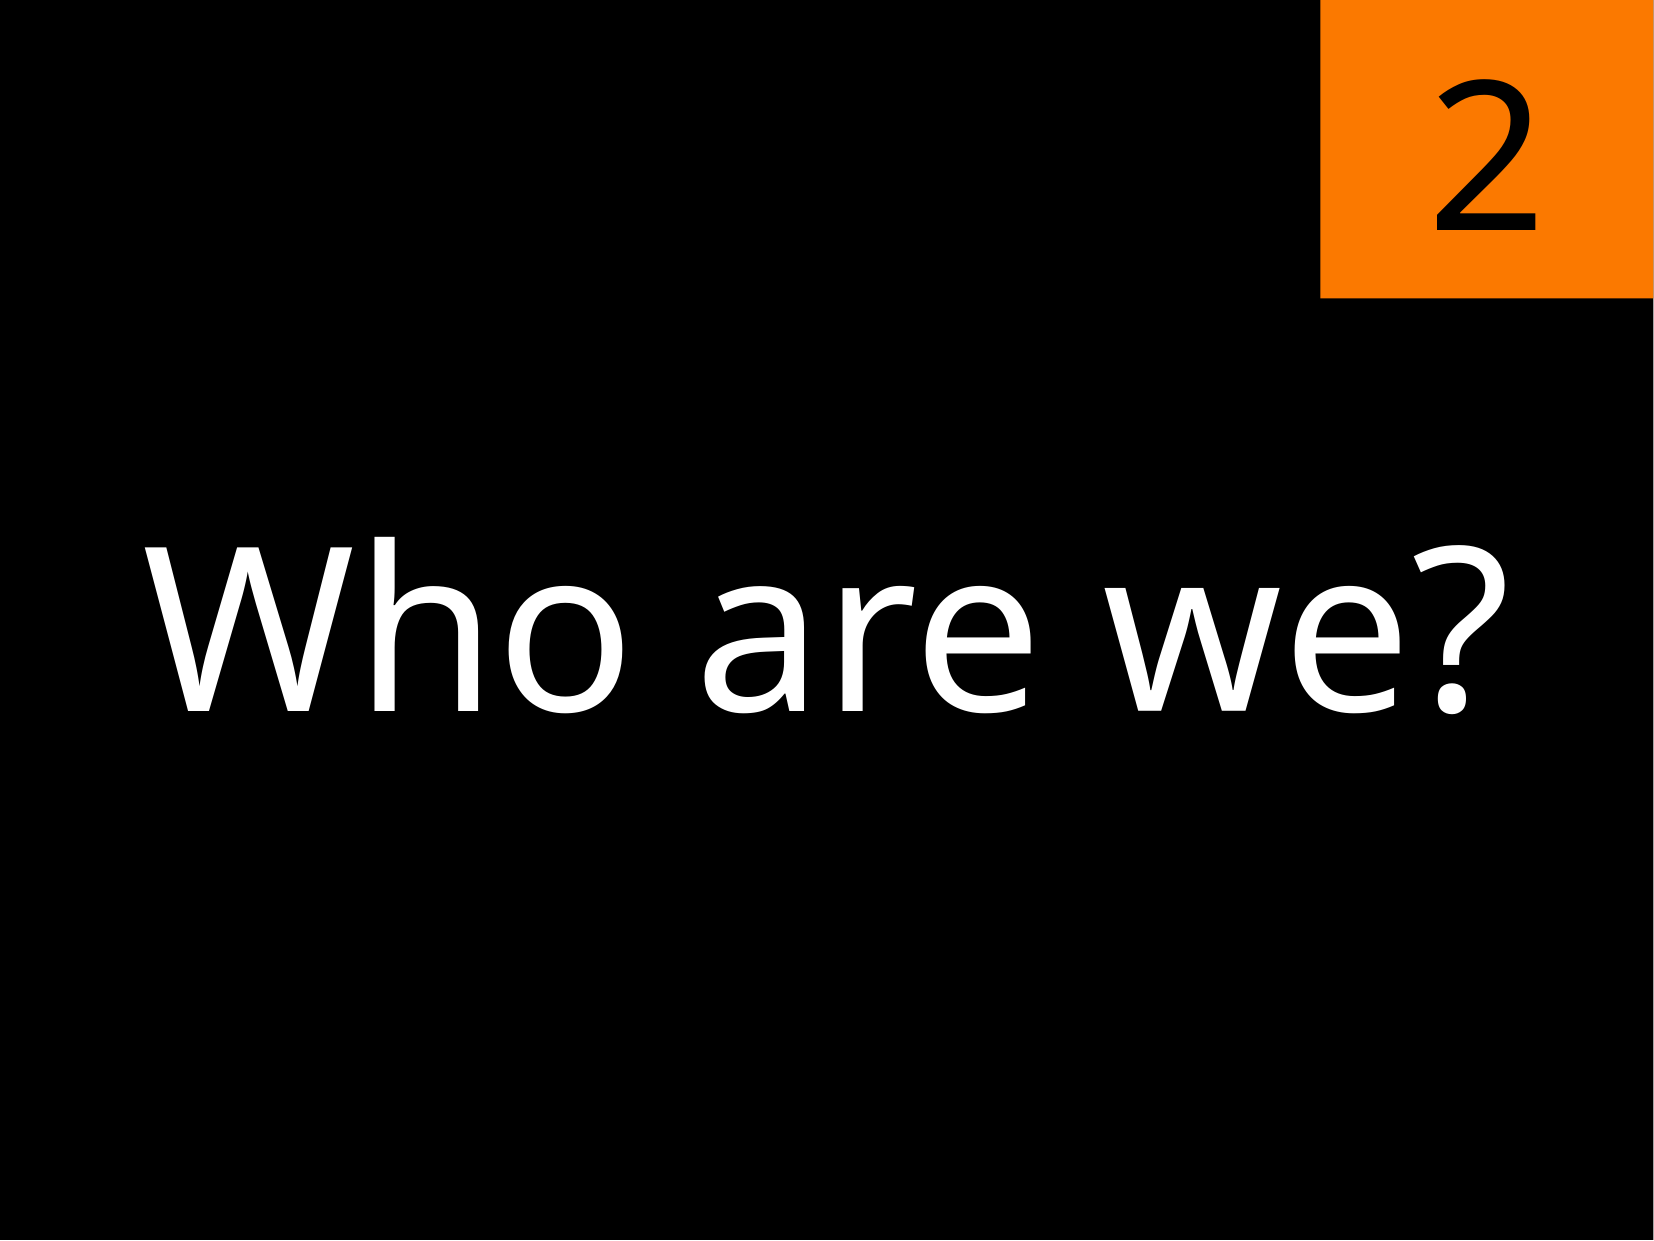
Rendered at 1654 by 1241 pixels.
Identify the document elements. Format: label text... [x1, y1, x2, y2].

text_box Who are we? [0, 0, 1654, 1241]
text_box 2 [1320, 0, 1654, 265]
